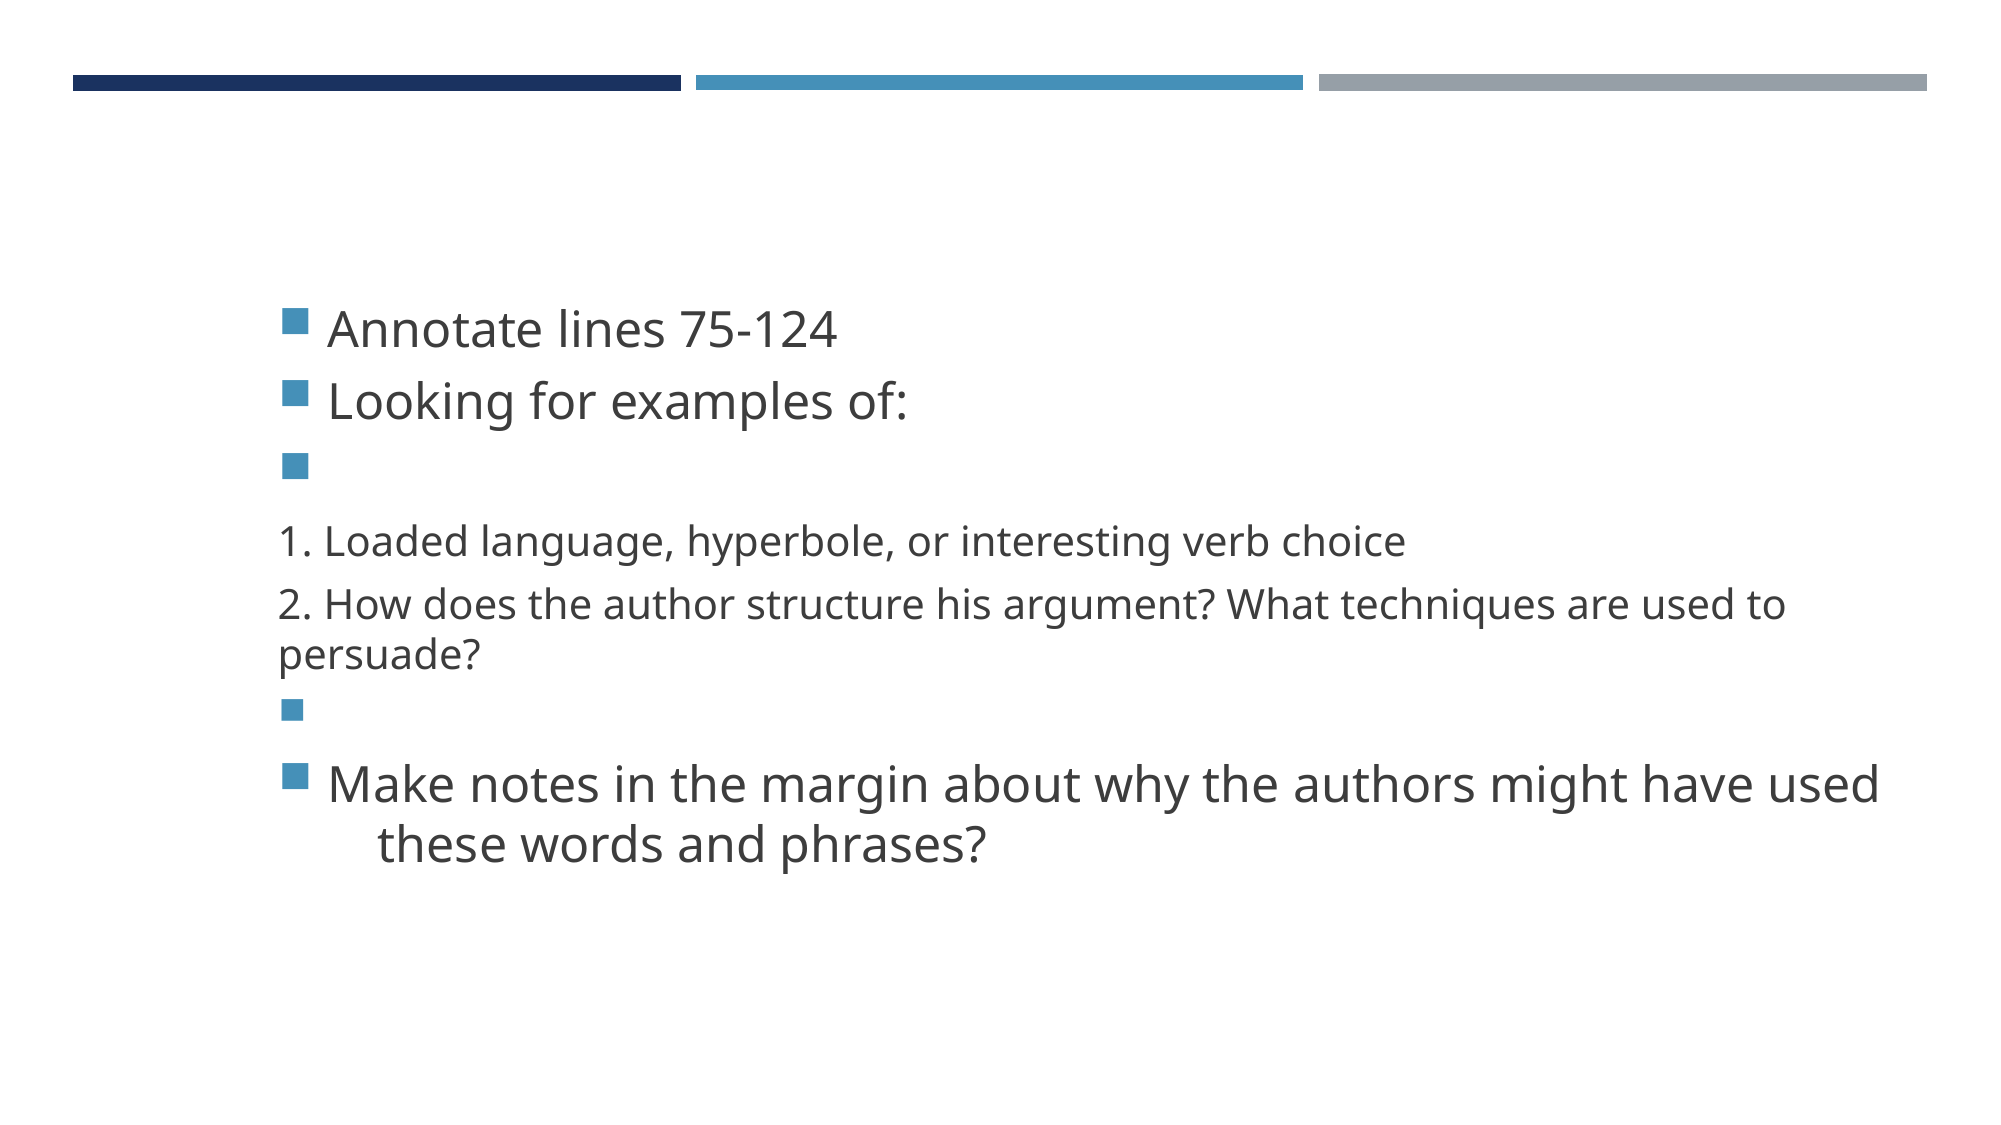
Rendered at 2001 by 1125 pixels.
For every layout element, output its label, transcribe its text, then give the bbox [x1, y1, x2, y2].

list Annotate lines 75-124 Looking for examples of: 1. Loaded language, hyperbole, or interesting verb choice 2. How does the author structure his argument? What techniques are used to persuade? Make notes in the margin about why the authors might have used these words and phrases? [262, 271, 1905, 962]
